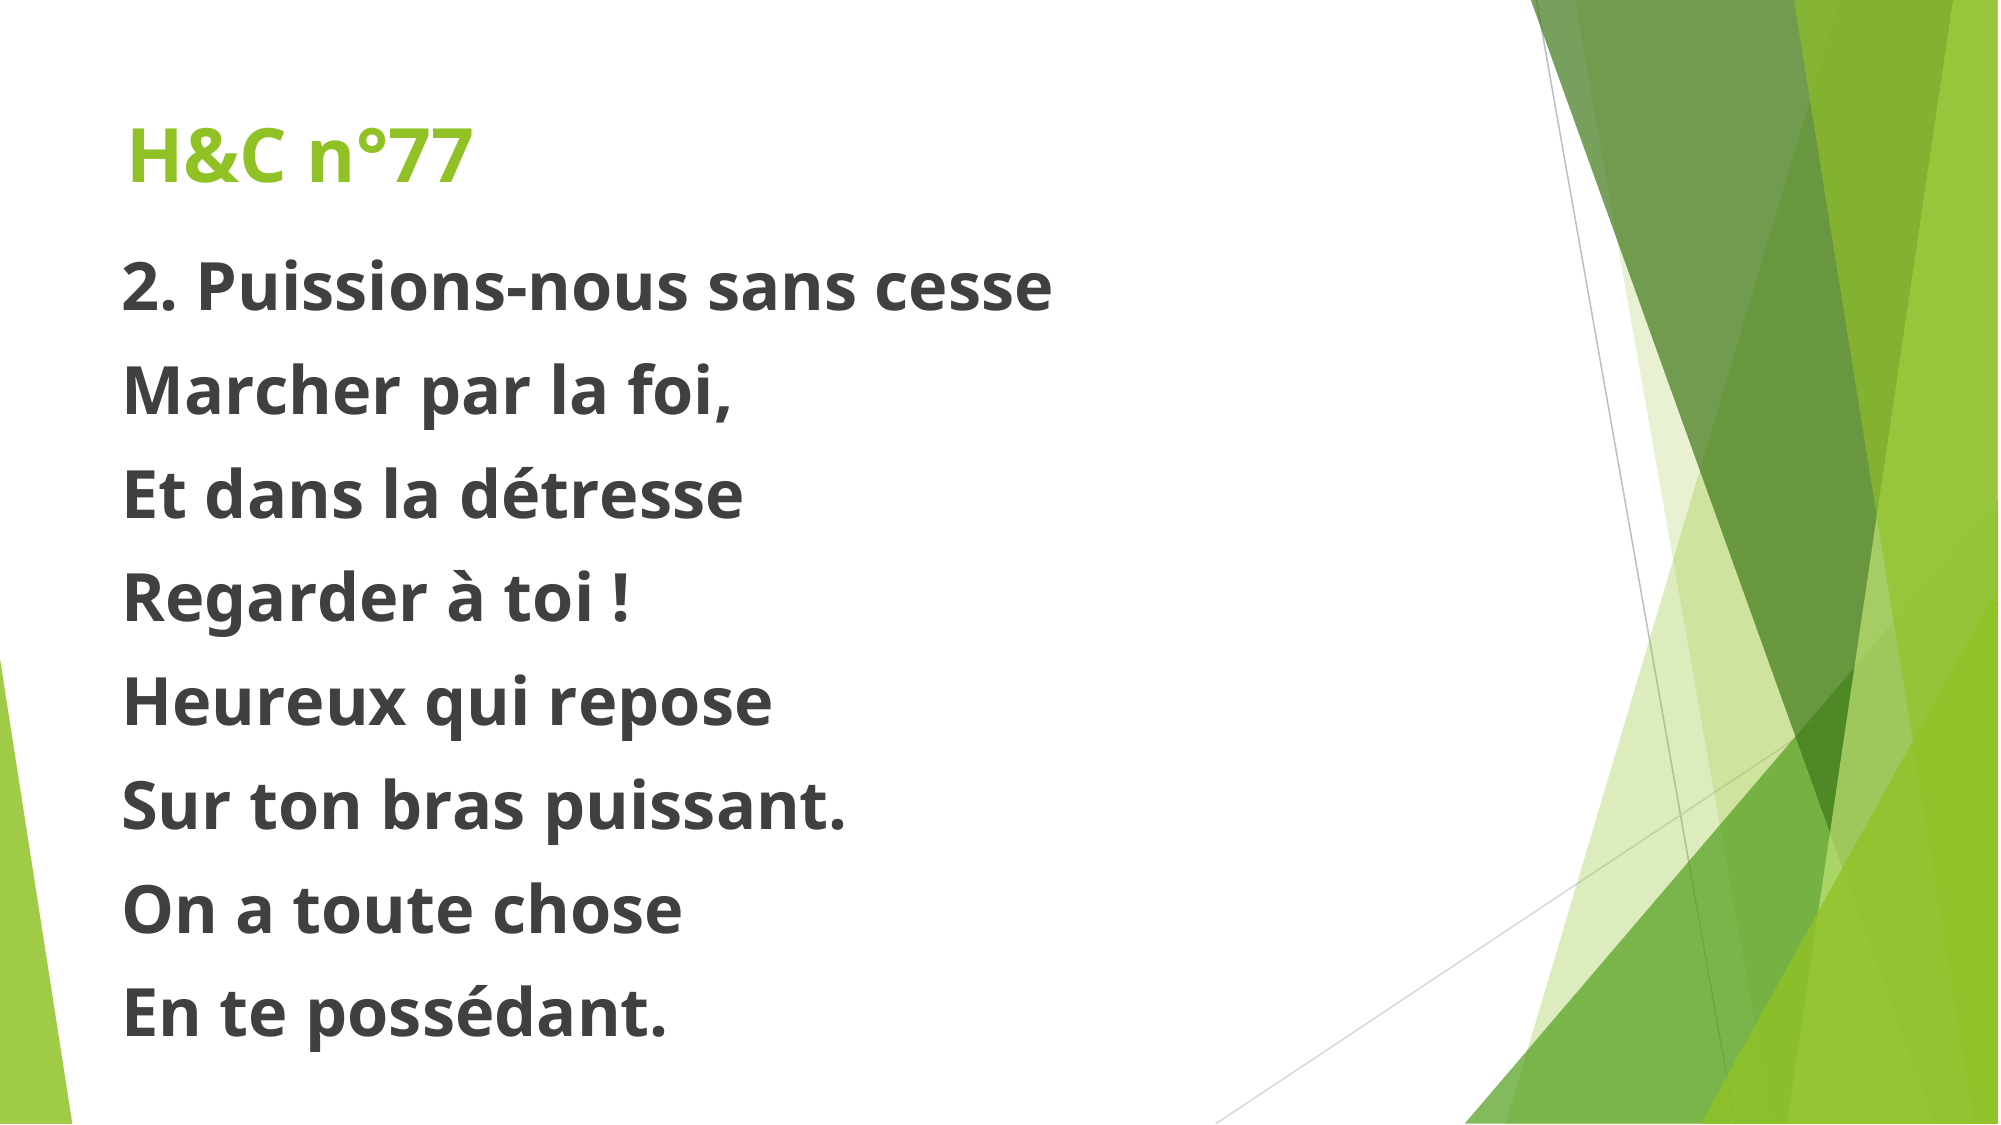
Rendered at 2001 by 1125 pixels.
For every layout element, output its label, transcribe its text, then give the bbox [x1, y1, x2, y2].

text_box 2. Puissions-nous sans cesse Marcher par la foi, Et dans la détresse Regarder à toi ! Heureux qui repose Sur ton bras puissant. On a toute chose En te possédant. [106, 224, 1961, 886]
text_box H&C n°77 [111, 99, 1522, 213]
